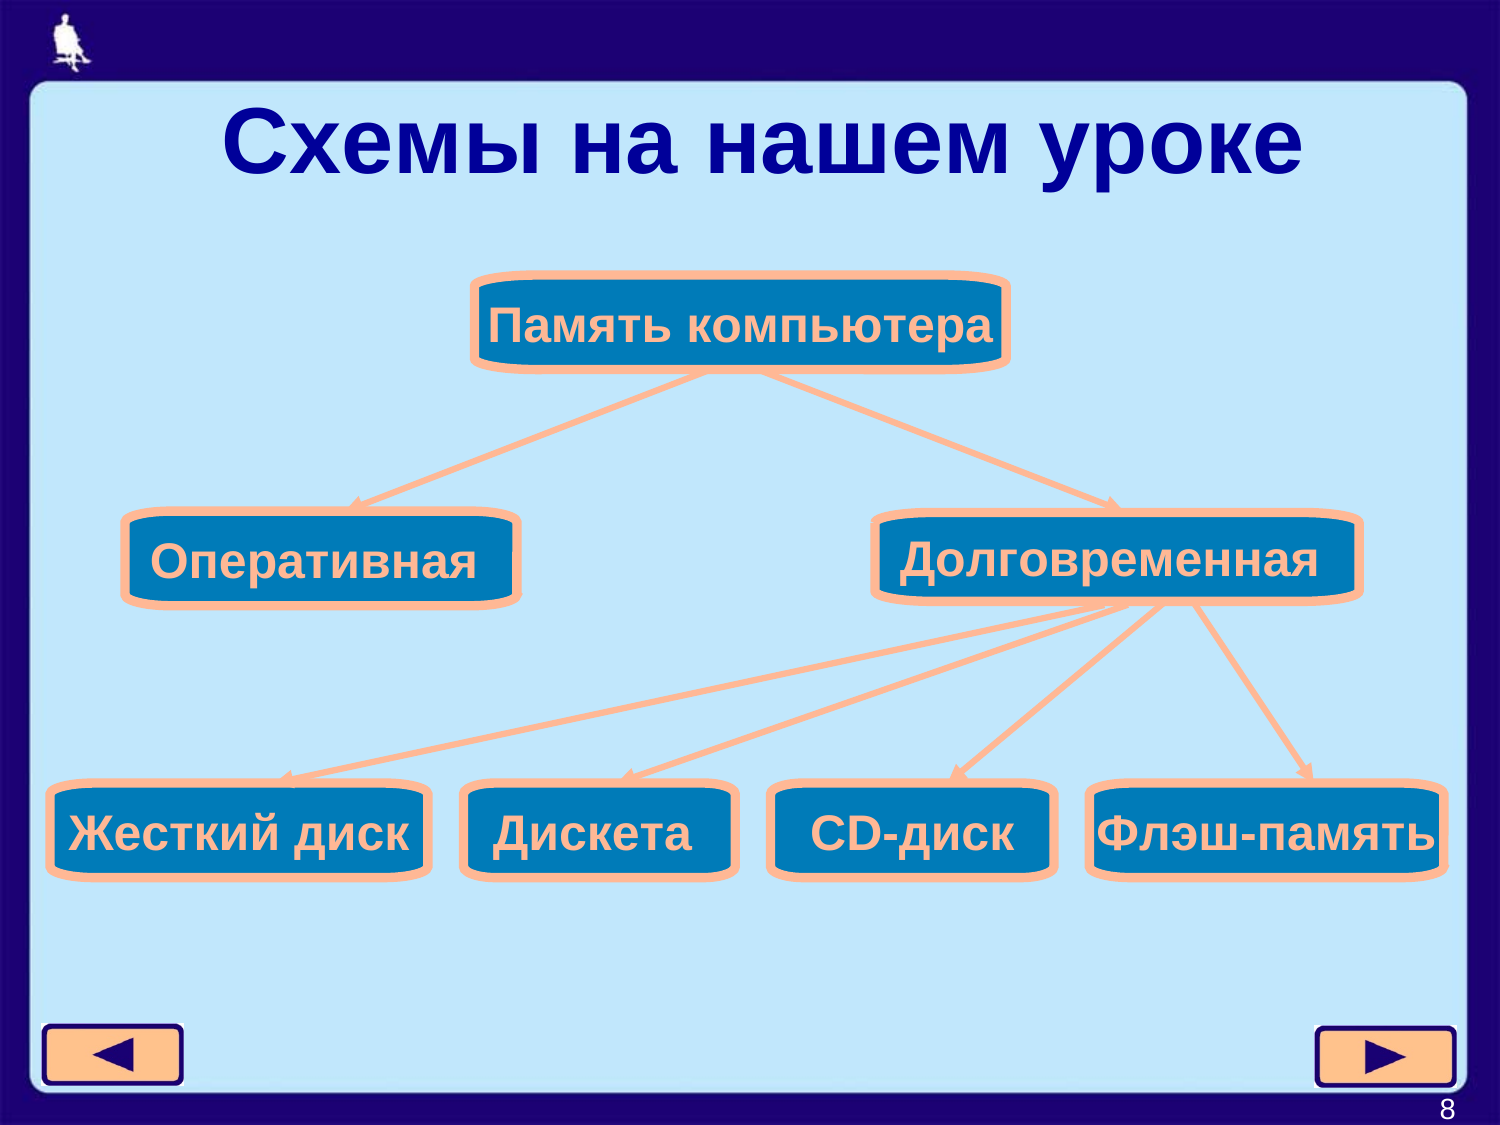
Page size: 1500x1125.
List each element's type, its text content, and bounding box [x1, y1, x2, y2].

picture [0, 0, 1500, 1125]
text_box Дискета [463, 783, 736, 878]
text_box Флэш-память [1089, 783, 1444, 878]
title Схемы на нашем уроке [88, 42, 1439, 231]
text_box Долговременная [874, 512, 1360, 602]
text_box Память компьютера [474, 275, 1007, 370]
text_box CD-диск [770, 783, 1054, 878]
text_box Оперативная [125, 511, 517, 606]
text_box Жесткий диск [50, 783, 428, 878]
text_box <номер> [1120, 1082, 1471, 1125]
